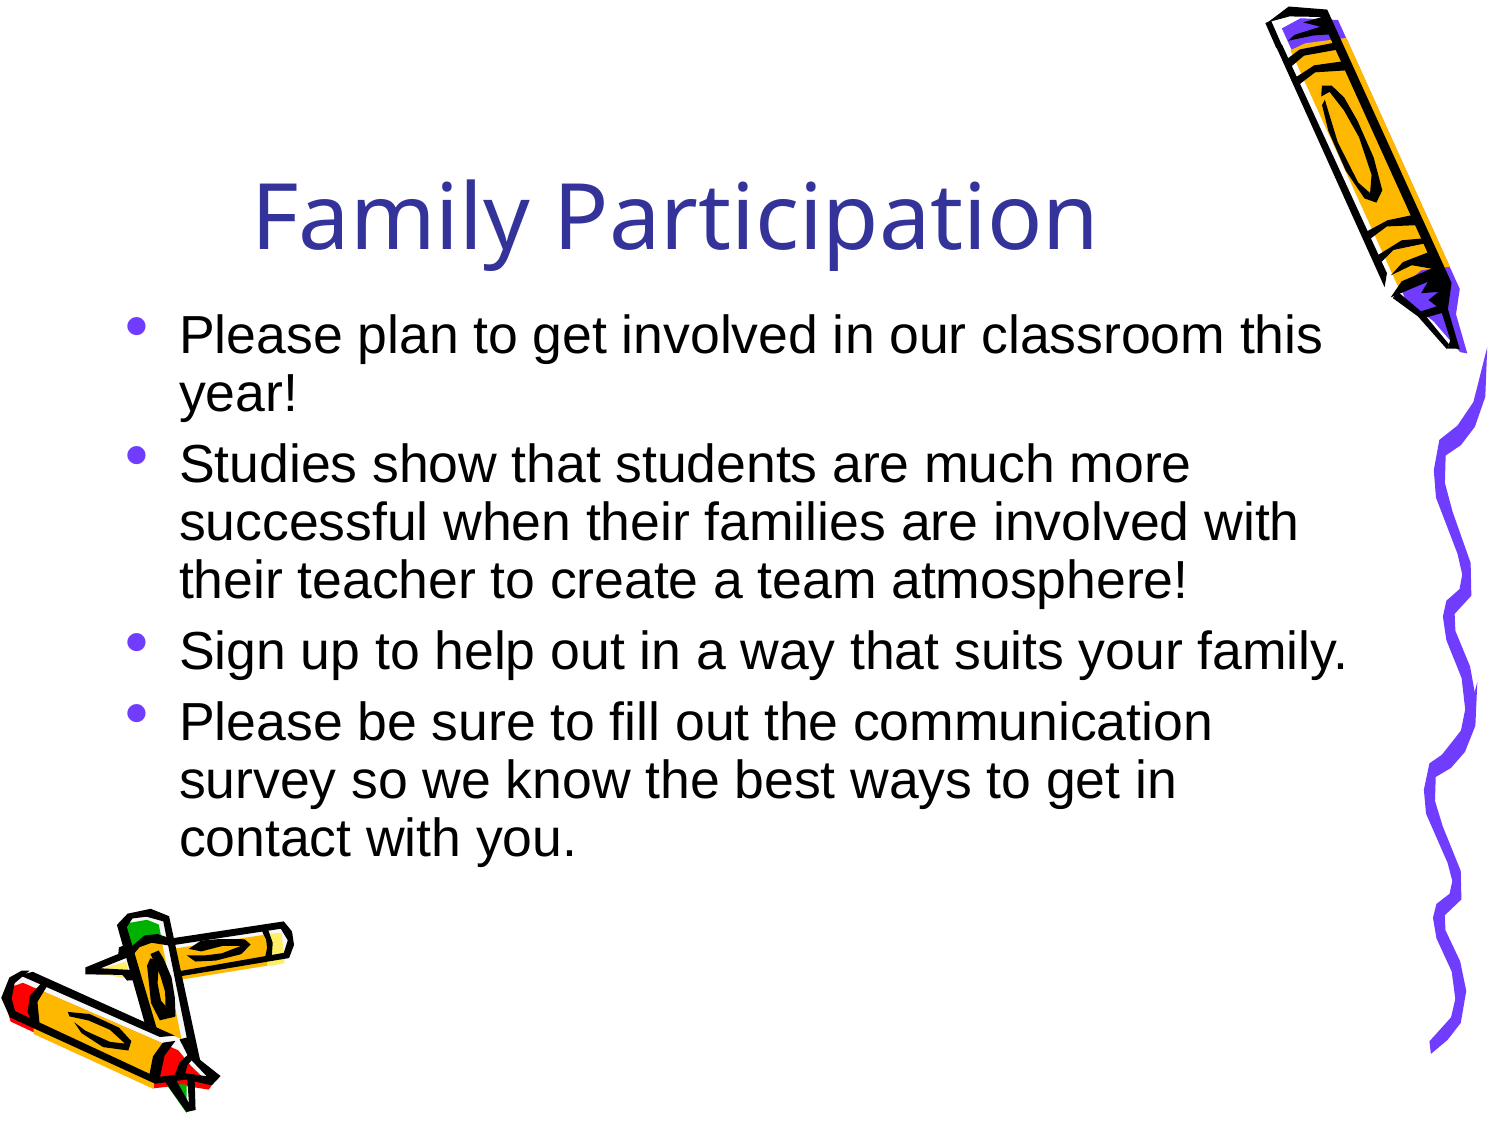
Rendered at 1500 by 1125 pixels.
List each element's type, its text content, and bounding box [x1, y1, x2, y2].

title Family Participation [112, 62, 1240, 275]
list Please plan to get involved in our classroom this year! Studies show that students are much more successful when their families are involved with their teacher to create a team atmosphere! Sign up to help out in a way that suits your family. Please be sure to fill out the communication survey so we know the best ways to get in contact with you. [112, 299, 1375, 901]
